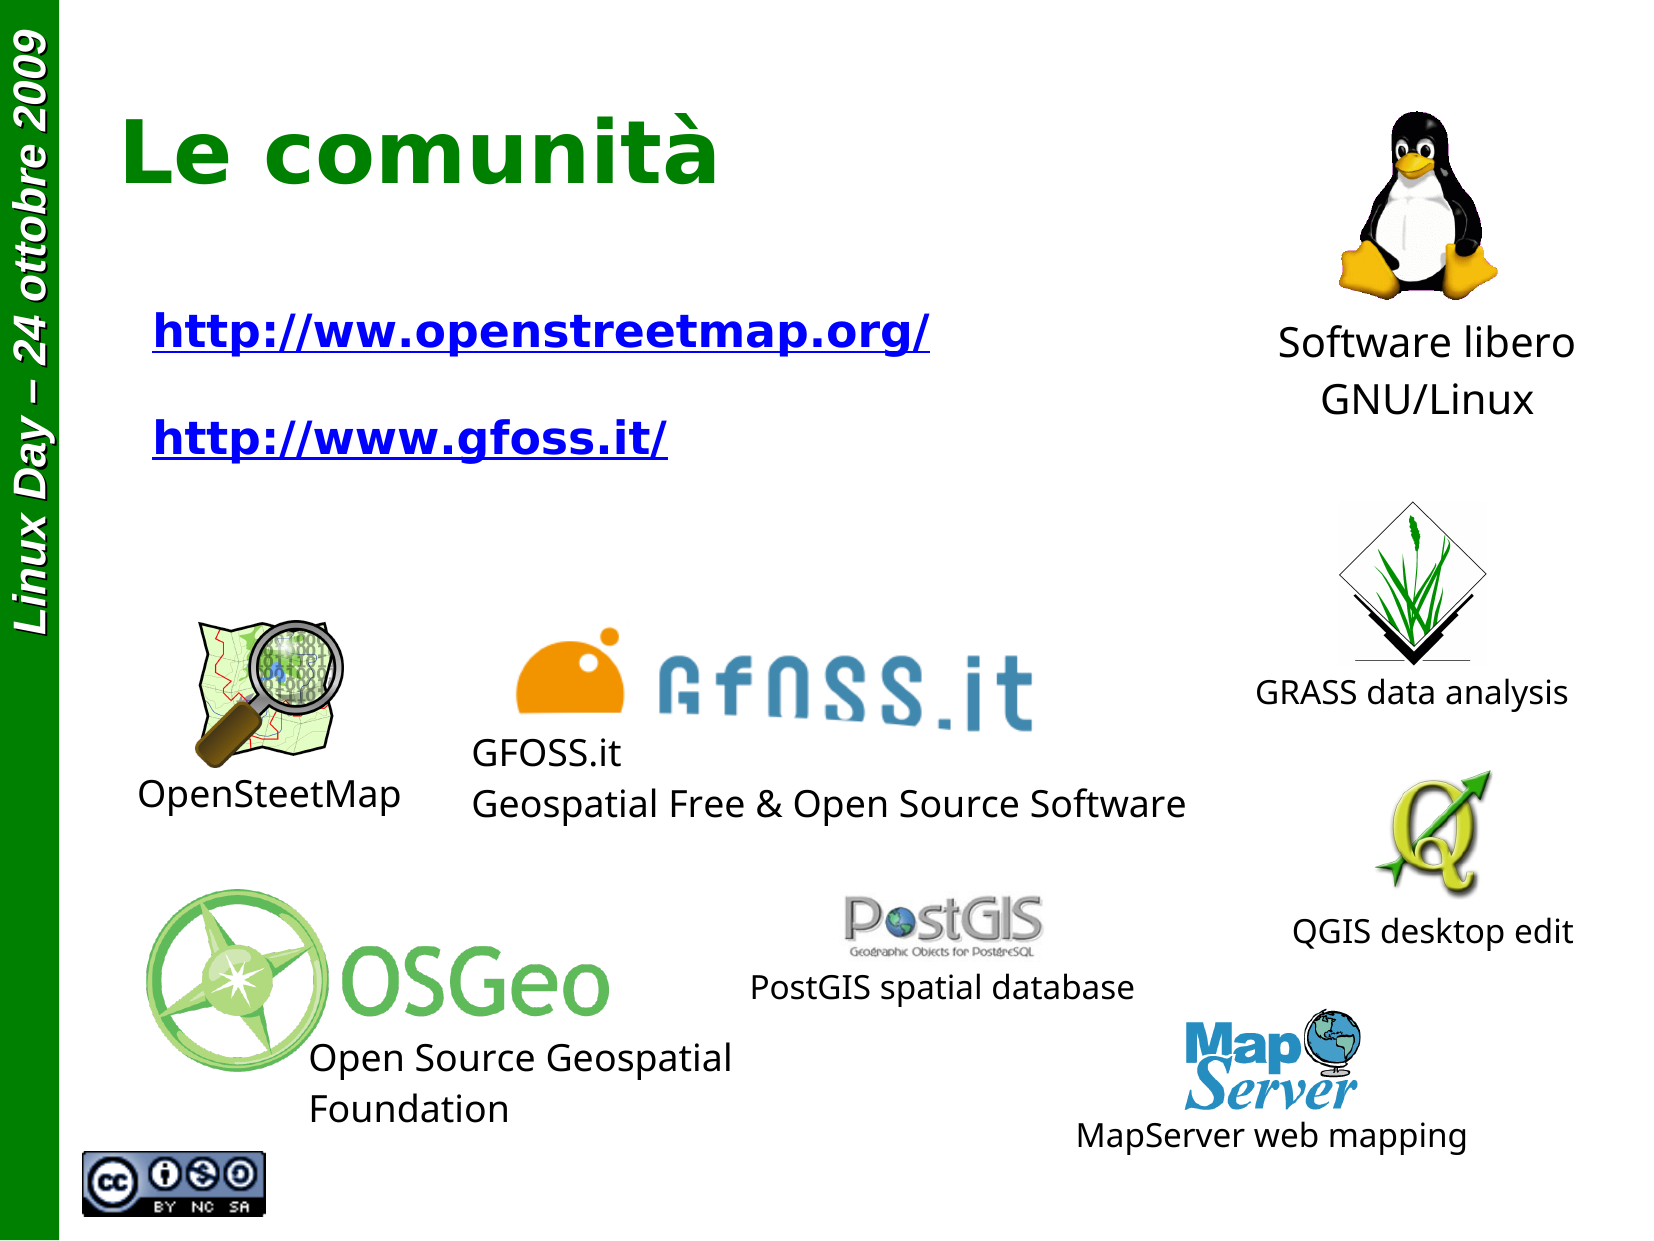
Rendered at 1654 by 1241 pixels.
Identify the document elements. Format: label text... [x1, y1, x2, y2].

picture [839, 891, 1046, 962]
picture [195, 620, 344, 767]
list MapServer web mapping [1092, 1111, 1452, 1152]
text_box http://ww.openstreetmap.org/ http://www.gfoss.it/ [137, 297, 945, 473]
list GFOSS.it Geospatial Free & Open Source Software [499, 726, 1160, 857]
title Le comunità [118, 56, 1365, 249]
list OpenSteetMap [147, 767, 392, 814]
picture [1338, 501, 1487, 666]
picture [1373, 767, 1493, 901]
picture [82, 1151, 266, 1217]
list QGIS desktop edit [1299, 907, 1567, 948]
list GRASS data analysis [1269, 668, 1556, 709]
picture [315, 1098, 324, 1108]
picture [314, 1047, 324, 1068]
picture [315, 1111, 324, 1118]
picture [1183, 1005, 1361, 1111]
picture [88, 854, 680, 1118]
list Open Source Geospatial Foundation [324, 1031, 717, 1123]
list Software libero GNU/Linux [1289, 312, 1565, 414]
picture [509, 620, 1042, 726]
picture [1323, 88, 1531, 312]
list PostGIS spatial database [767, 963, 1118, 1004]
